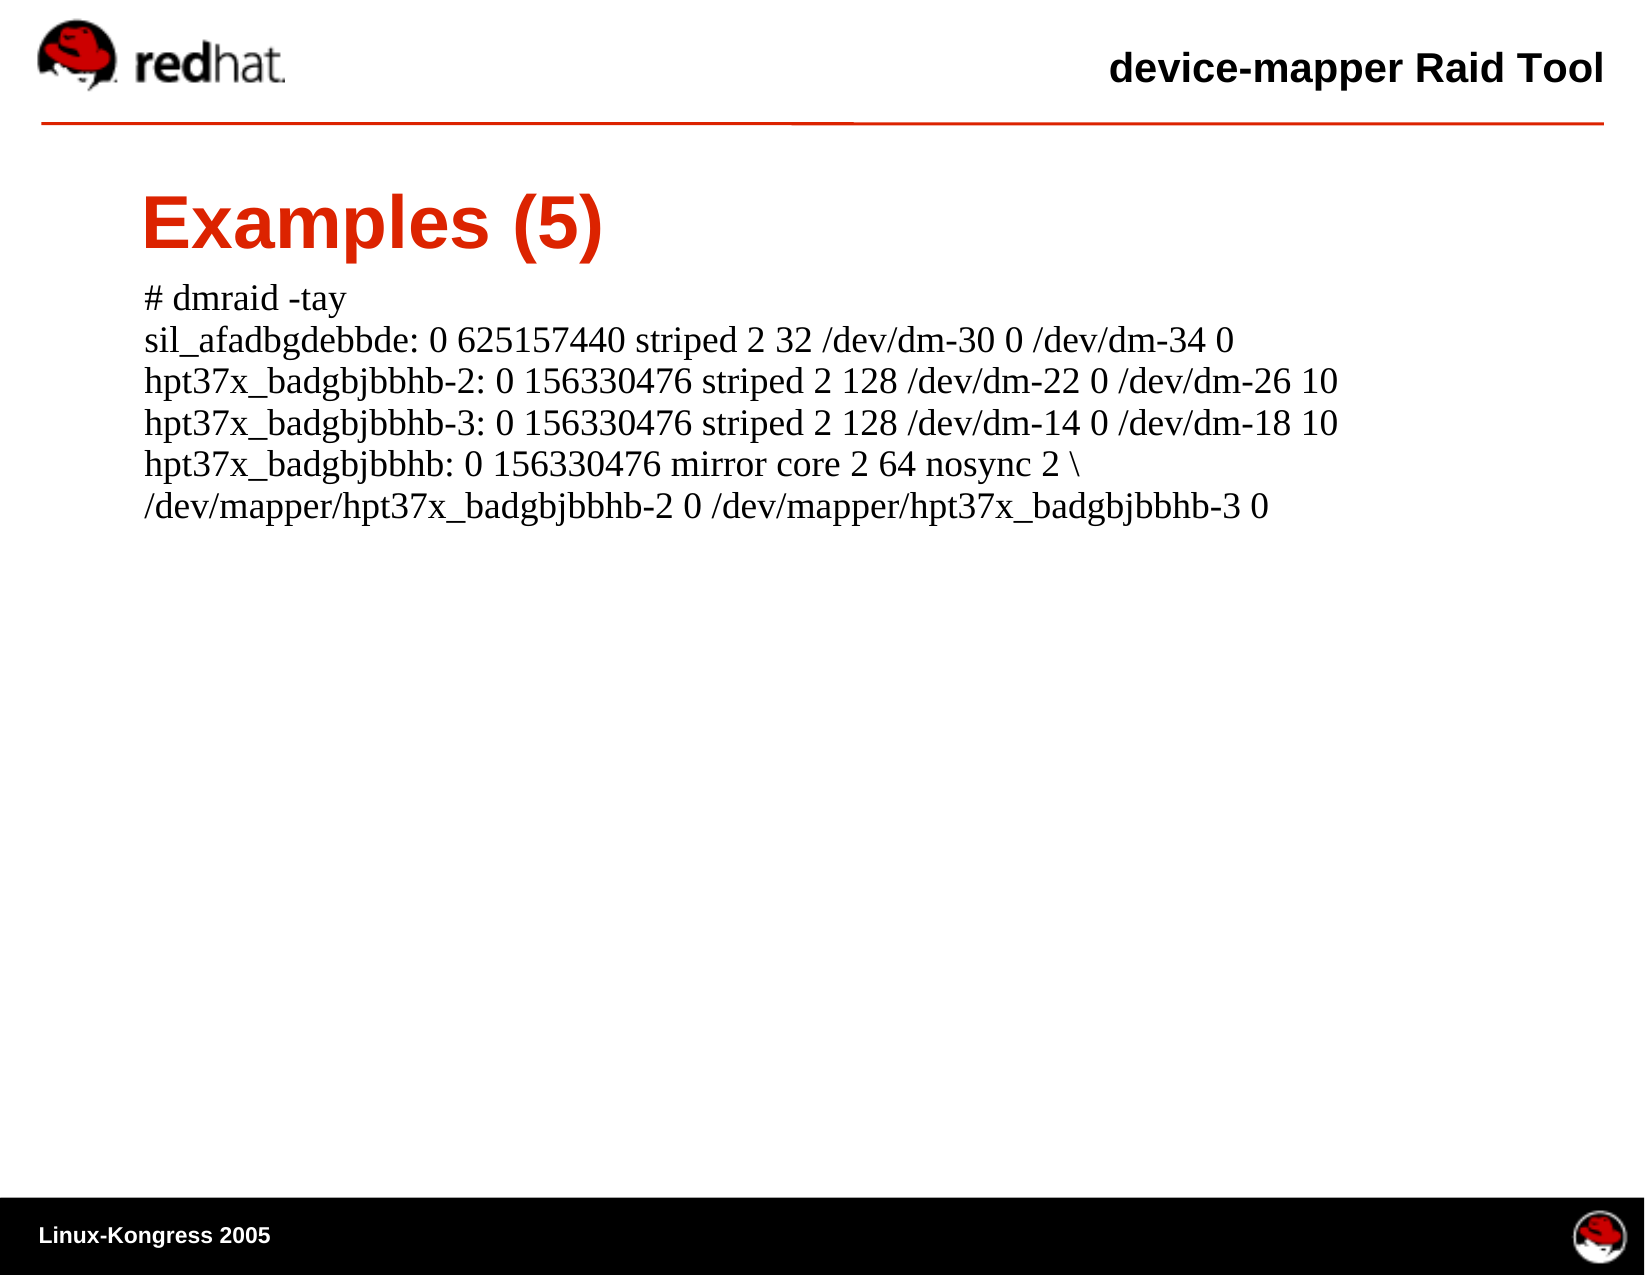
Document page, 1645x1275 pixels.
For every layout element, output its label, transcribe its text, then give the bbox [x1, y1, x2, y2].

text_box [0, 1197, 1645, 1275]
picture [1568, 1207, 1632, 1270]
text_box Linux-Kongress 2005 [38, 1222, 382, 1252]
picture [36, 17, 285, 102]
text_box # dmraid -tay sil_afadbgdebbde: 0 625157440 striped 2 32 /dev/dm-30 0 /dev/dm-34 0 hpt37x_badgbjbbhb-2: 0 156330476 striped 2 128 /dev/dm-22 0 /dev/dm-26 10 hpt37x_badgbjbbhb-3: 0 156330476 striped 2 128 /dev/dm-14 0 /dev/dm-18 10 hpt37x_badgbjbbhb: 0 156330476 mirror core 2 64 nosync 2 \ /dev/mapper/hpt37x_badgbjbbhb-2 0 /dev/mapper/hpt37x_badgbjbbhb-3 0 [144, 277, 1341, 661]
text_box Examples (5) [141, 180, 642, 275]
text_box device-mapper Raid Tool [959, 44, 1605, 98]
